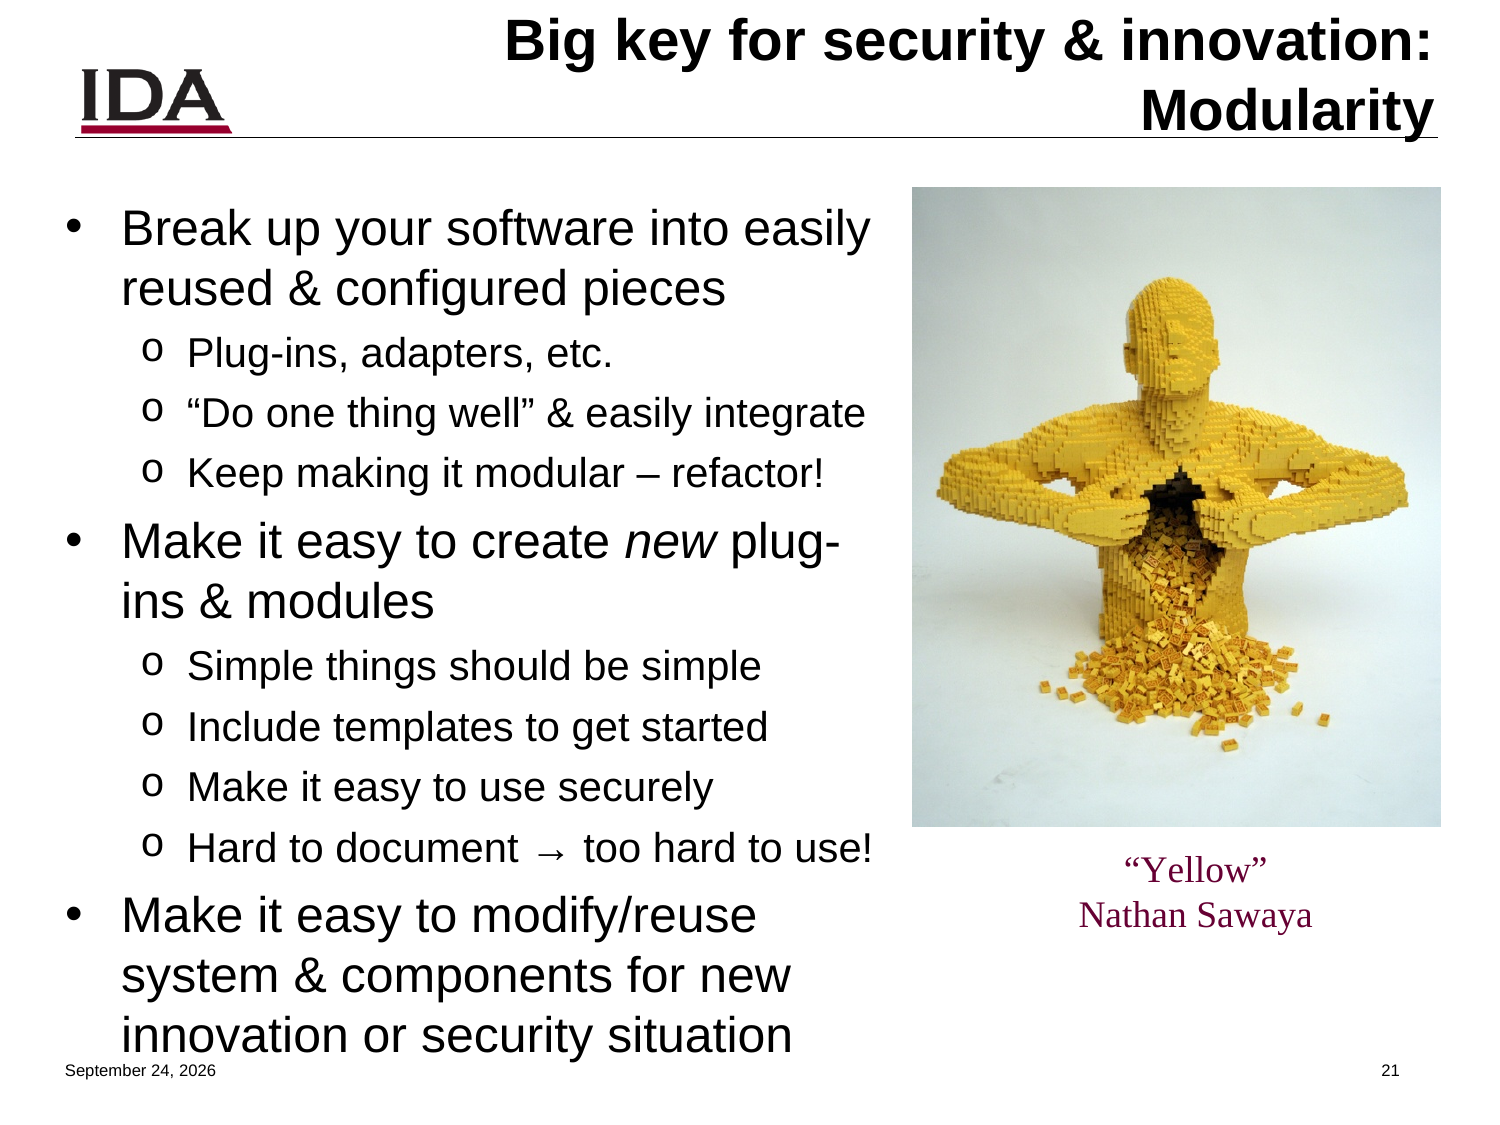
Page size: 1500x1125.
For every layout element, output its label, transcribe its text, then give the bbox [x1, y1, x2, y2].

picture [77, 65, 233, 138]
picture [912, 187, 1441, 827]
list Break up your software into easily reused & configured pieces Plug-ins, adapters, etc. “Do one thing well” & easily integrate Keep making it modular – refactor! Make it easy to create new plug-ins & modules Simple things should be simple Include templates to get started Make it easy to use securely Hard to document → too hard to use! Make it easy to modify/reuse system & components for new innovation or security situation [49, 187, 900, 1071]
text_box <number> [1102, 1012, 1415, 1088]
title Big key for security & innovation: Modularity [425, 0, 1450, 150]
text_box “Yellow” Nathan Sawaya [1063, 837, 1329, 943]
text_box November 9, 2011 [49, 1071, 363, 1088]
